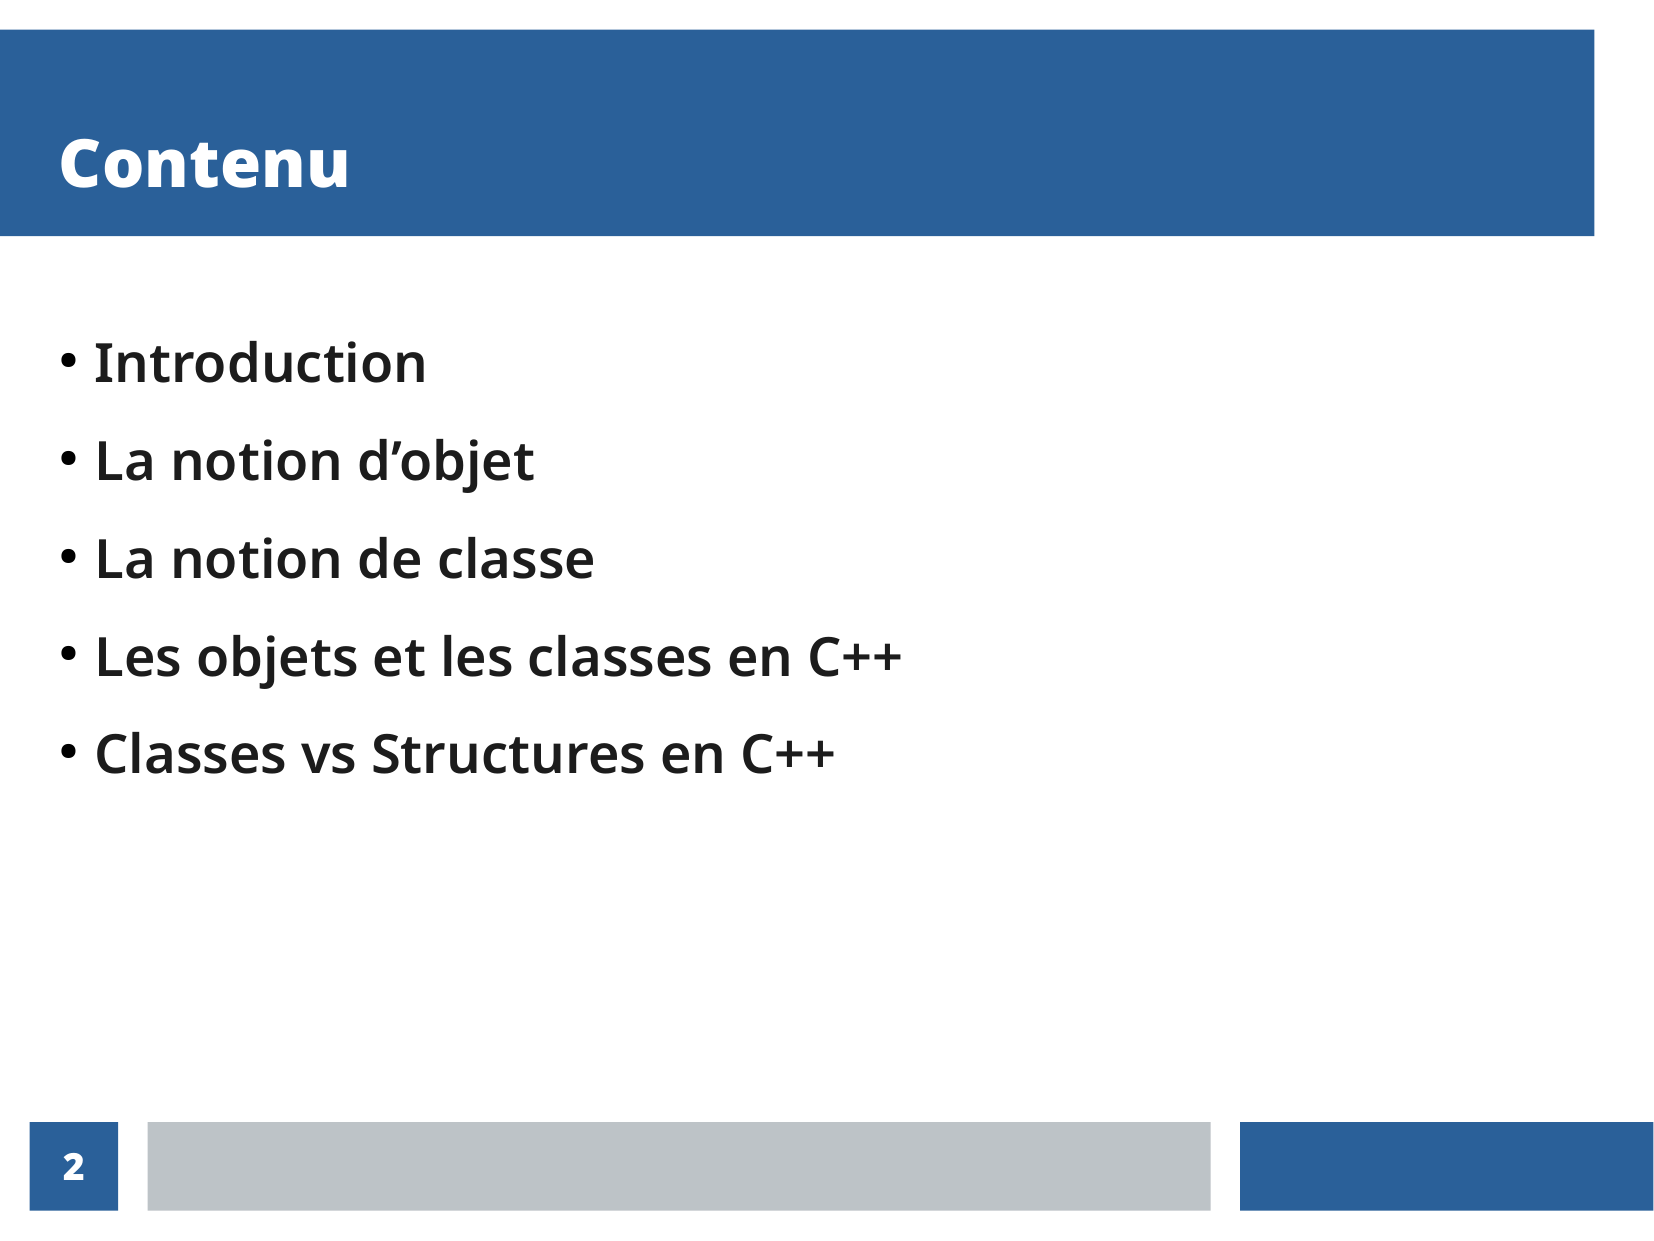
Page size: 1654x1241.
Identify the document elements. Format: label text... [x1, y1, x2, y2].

title Contenu [59, 59, 1595, 207]
list Introduction La notion d’objet La notion de classe Les objets et les classes en C++ Classes vs Structures en C++ [59, 324, 1565, 1093]
